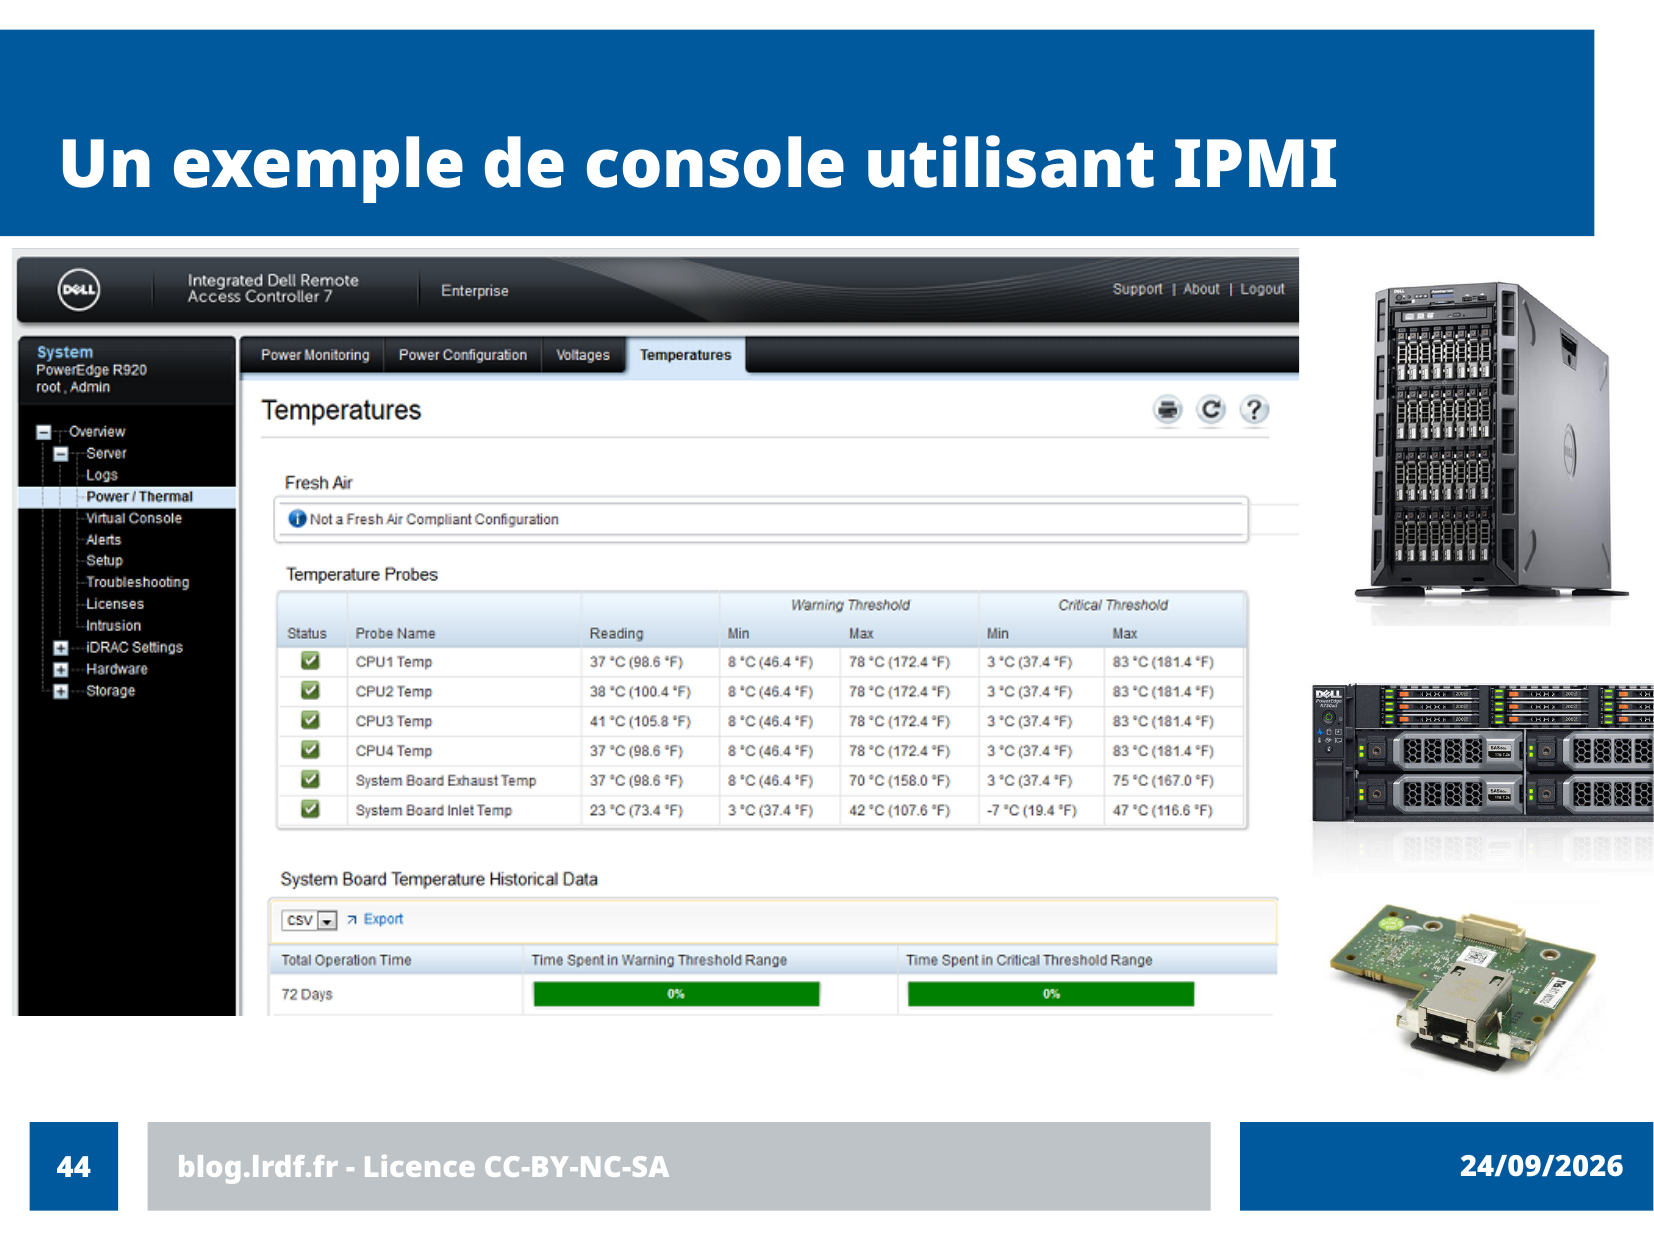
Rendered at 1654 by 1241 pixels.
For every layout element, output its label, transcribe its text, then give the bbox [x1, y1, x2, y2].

picture [11, 248, 1654, 1102]
title Un exemple de console utilisant IPMI [59, 59, 1595, 207]
